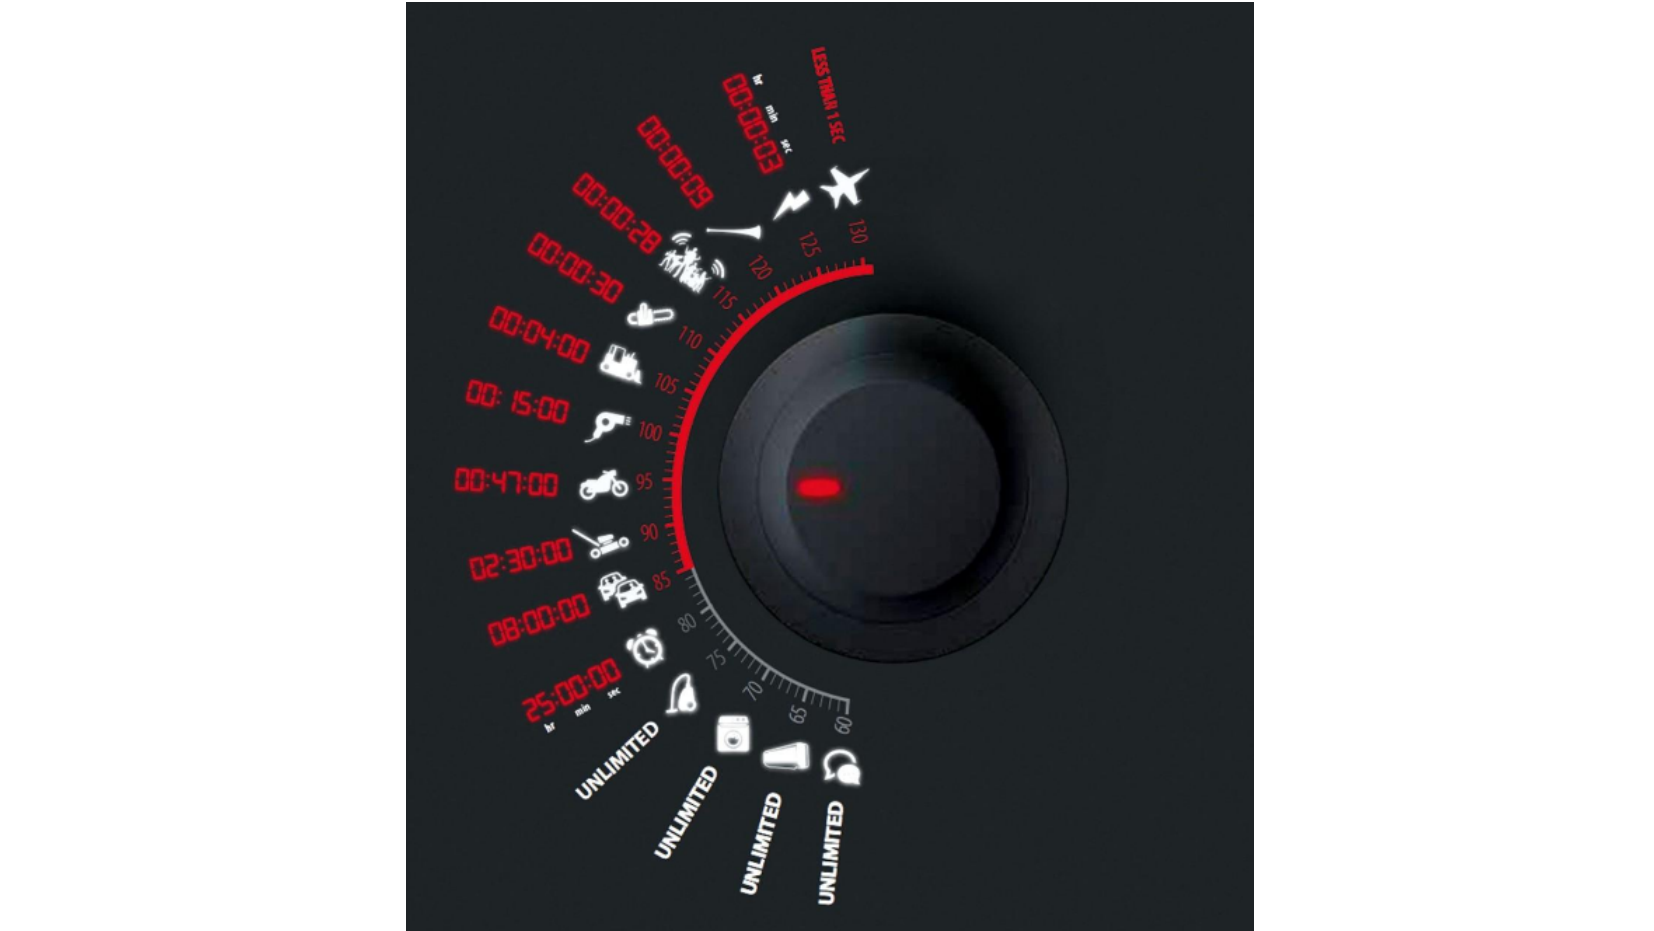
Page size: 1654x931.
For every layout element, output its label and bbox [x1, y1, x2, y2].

picture [406, 2, 1254, 931]
